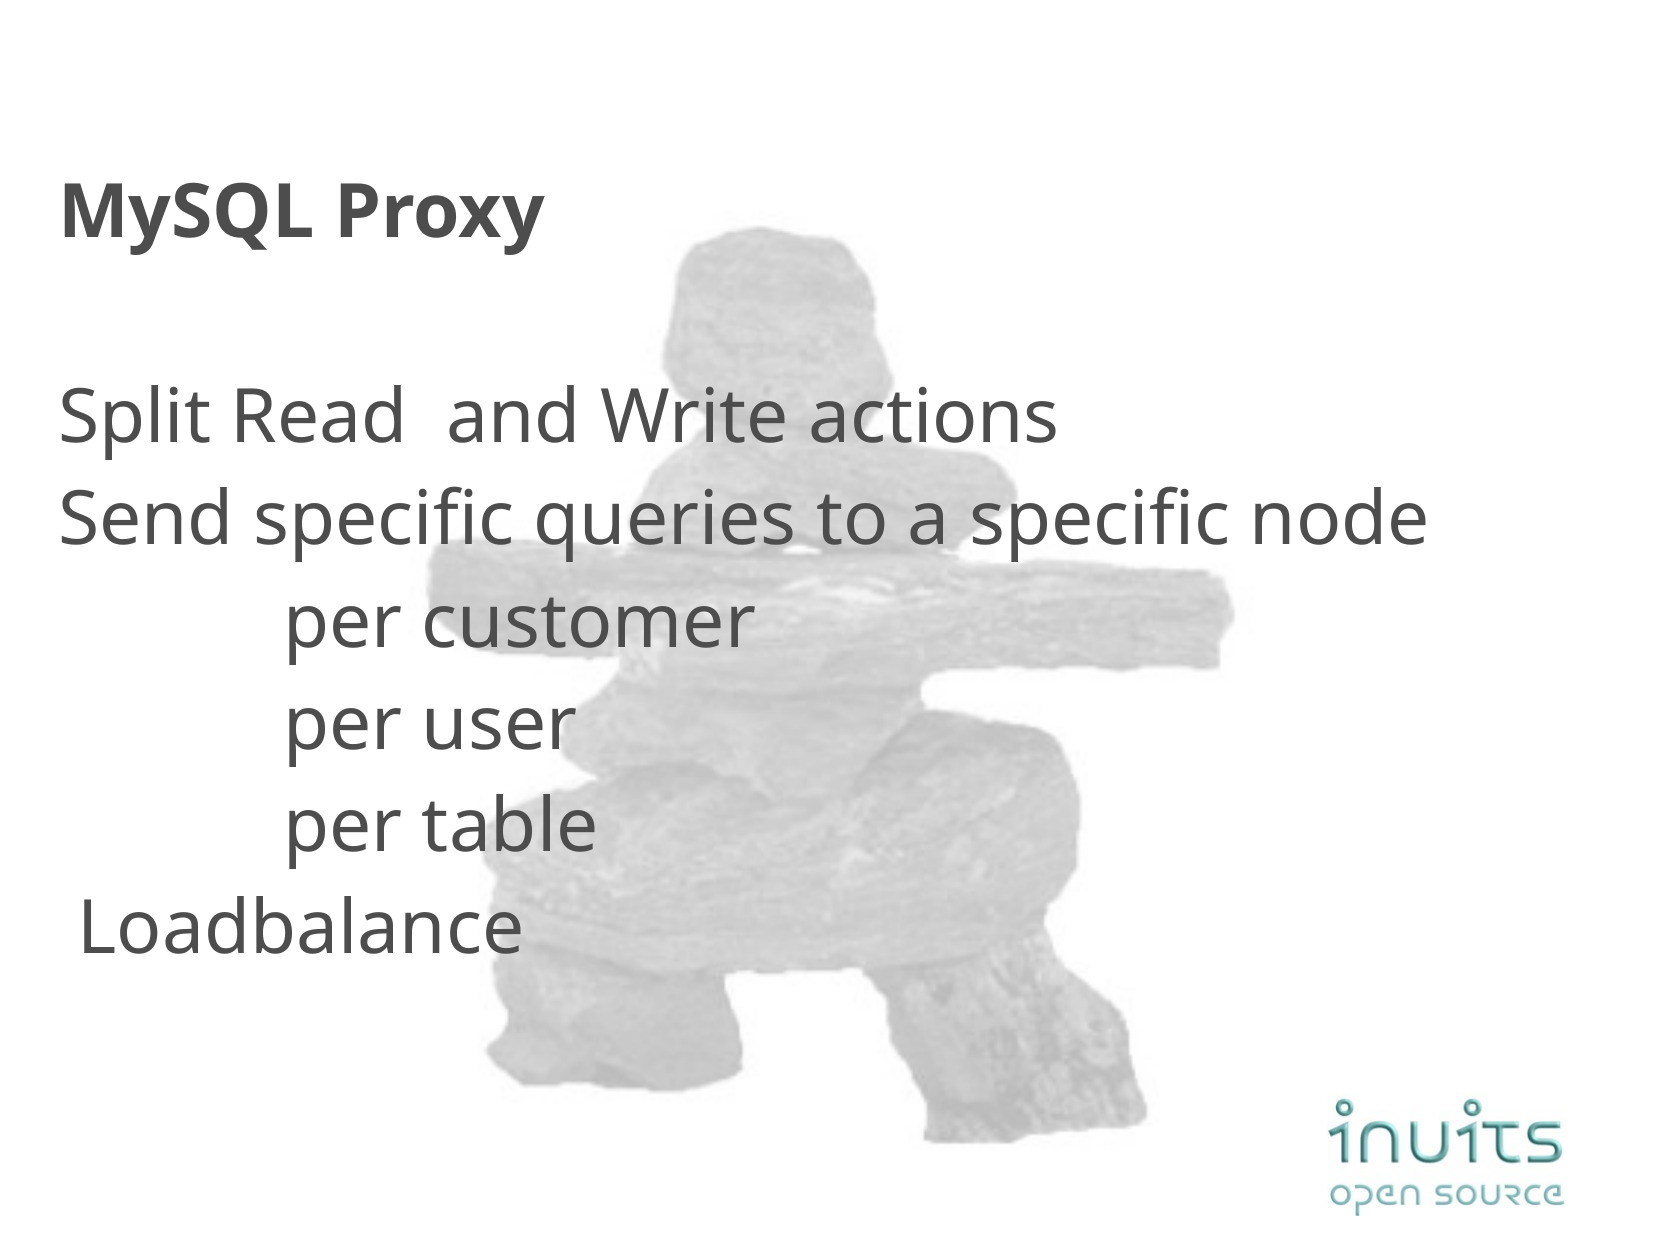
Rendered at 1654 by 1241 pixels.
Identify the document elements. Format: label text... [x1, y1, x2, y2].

text_box MySQL Proxy Split Read and Write actions Send specific queries to a specific node per customer per user per table Loadbalance [43, 149, 1573, 1241]
